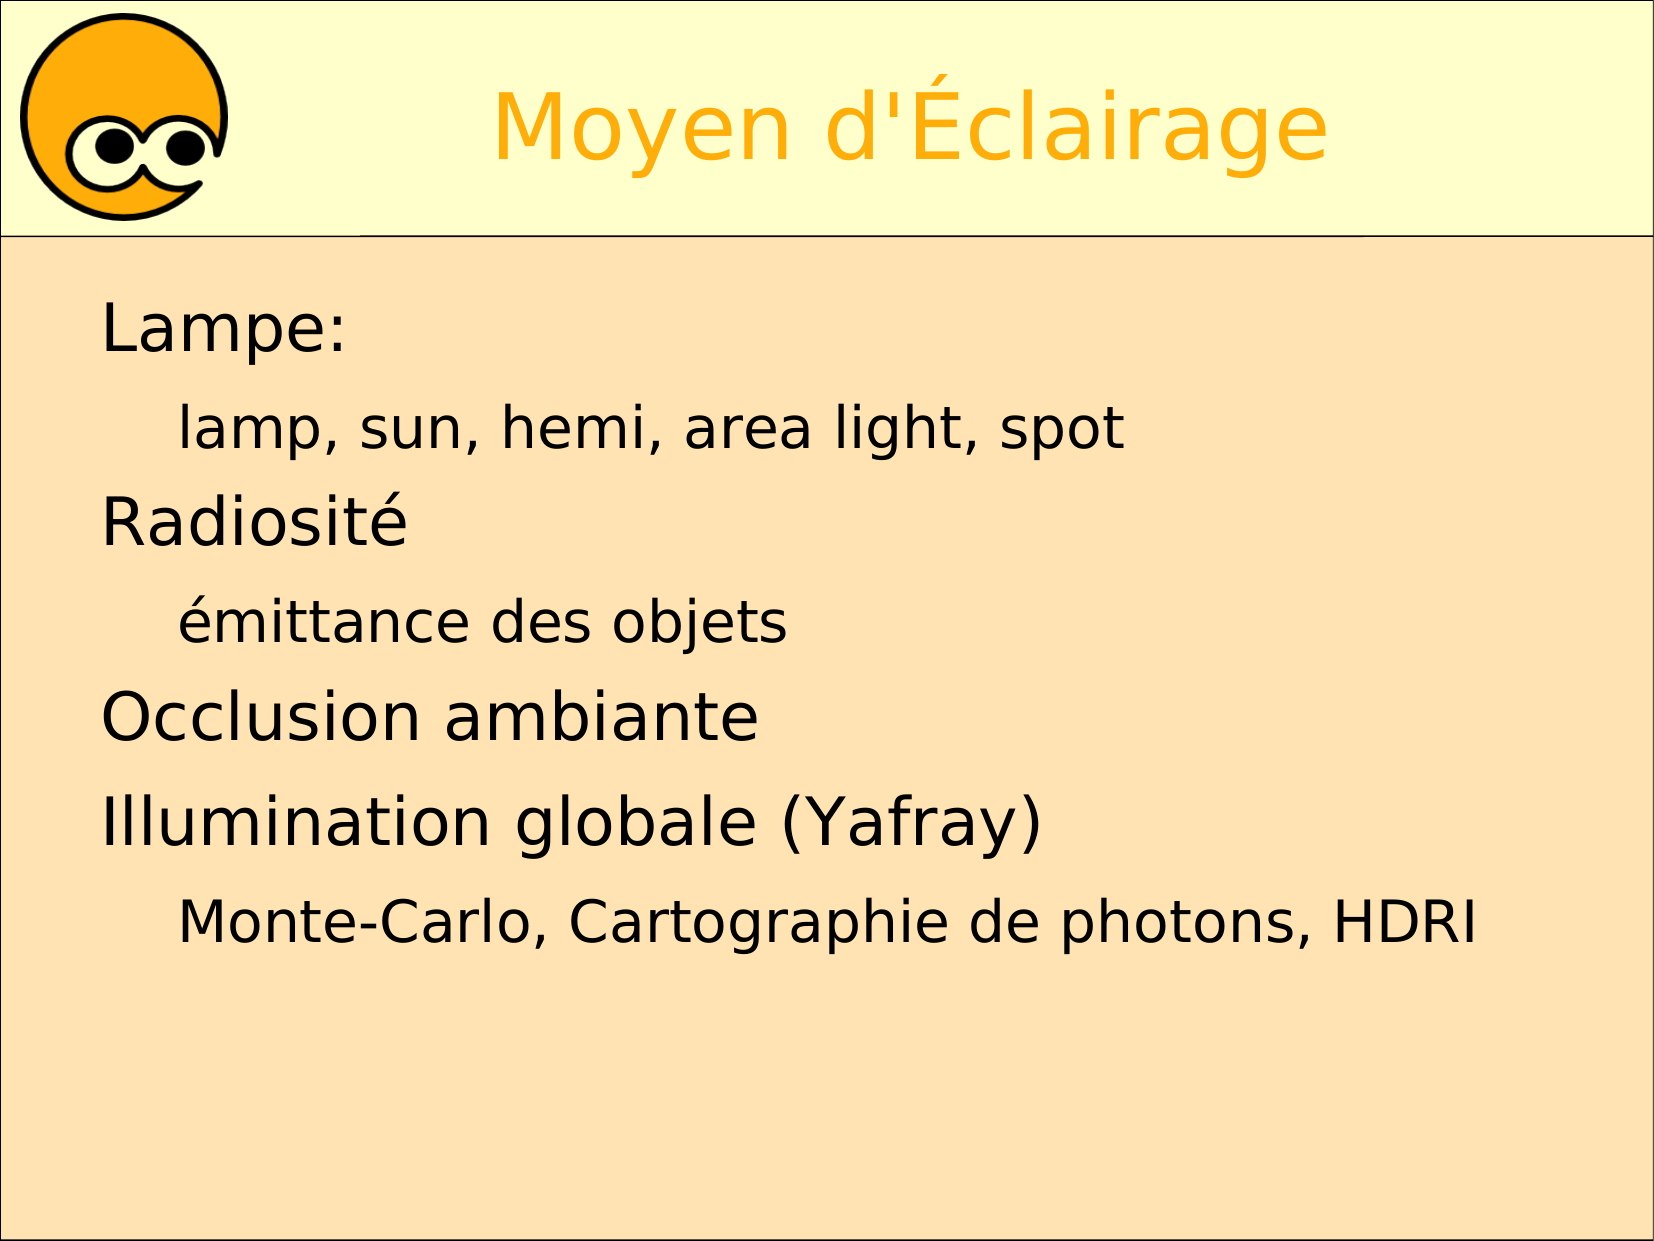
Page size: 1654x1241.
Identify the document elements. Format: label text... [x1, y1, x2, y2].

title Moyen d'Éclairage [252, 49, 1571, 207]
list Lampe: lamp, sun, hemi, area light, spot Radiosité émittance des objets Occlusion ambiante Illumination globale (Yafray) Monte-Carlo, Cartographie de photons, HDRI [82, 290, 1571, 1109]
picture [20, 13, 228, 221]
